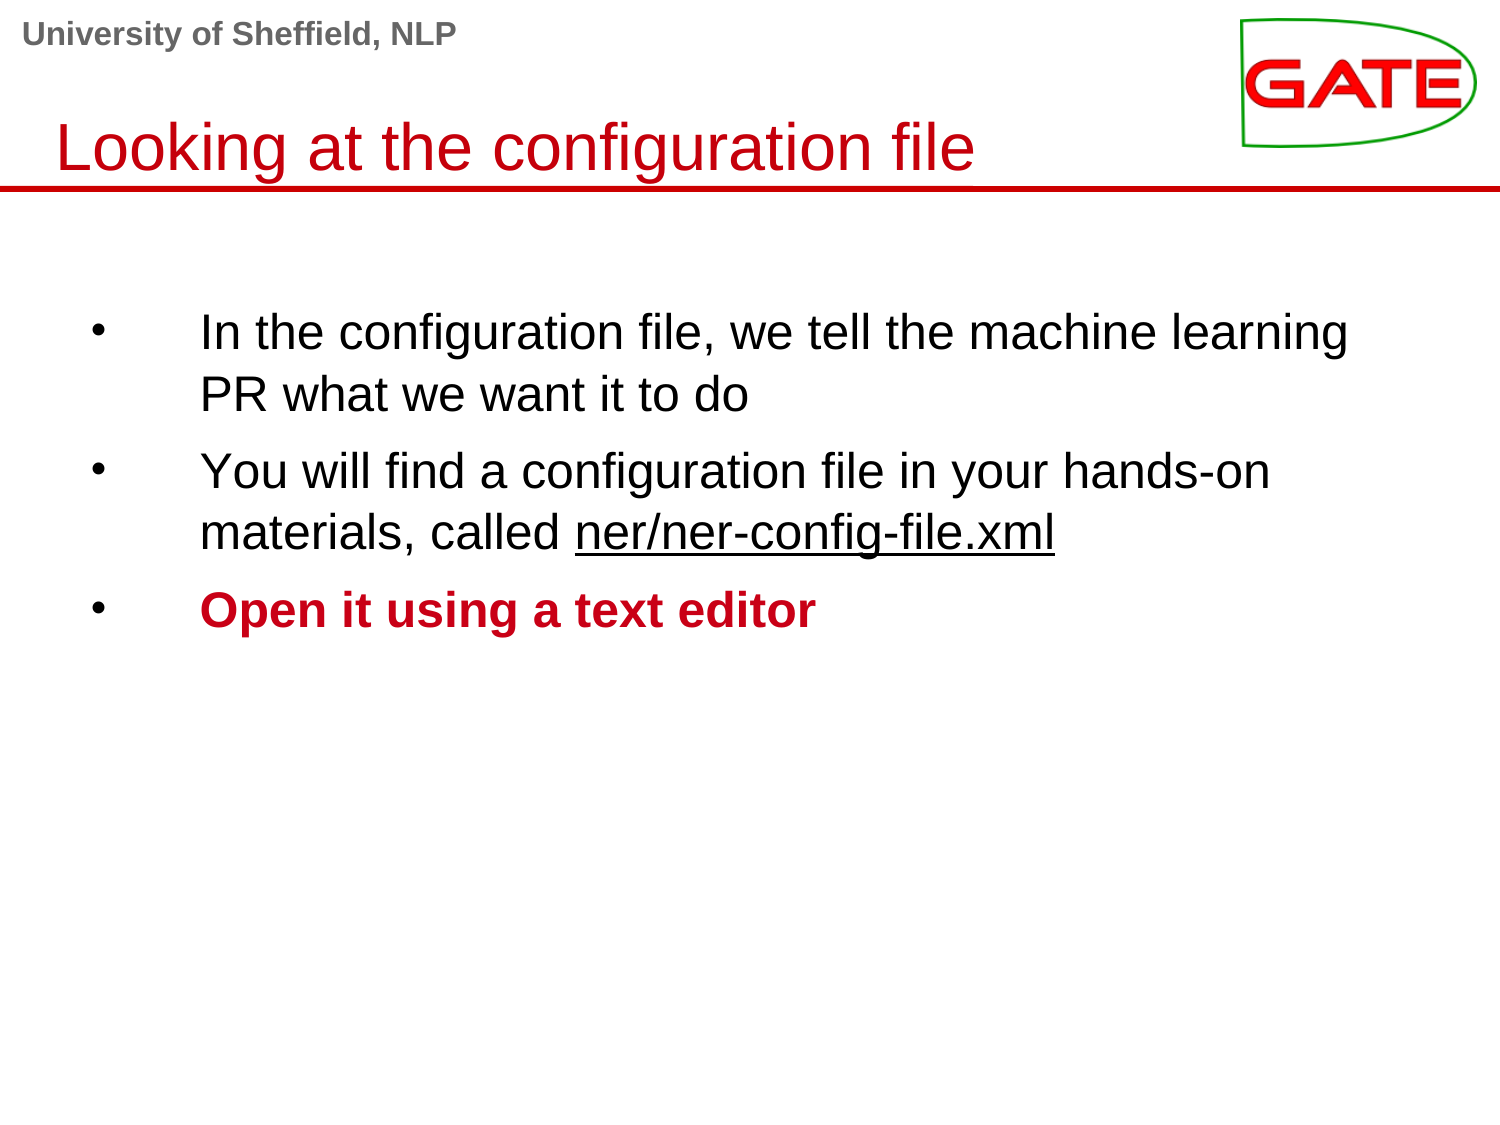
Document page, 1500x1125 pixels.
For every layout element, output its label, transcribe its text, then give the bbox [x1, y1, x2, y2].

picture [1240, 18, 1477, 148]
title Looking at the configuration file [41, 30, 1391, 262]
list In the configuration file, we tell the machine learning PR what we want it to do You will find a configuration file in your hands-on materials, called ner/ner-config-file.xml Open it using a text editor [75, 290, 1425, 1034]
